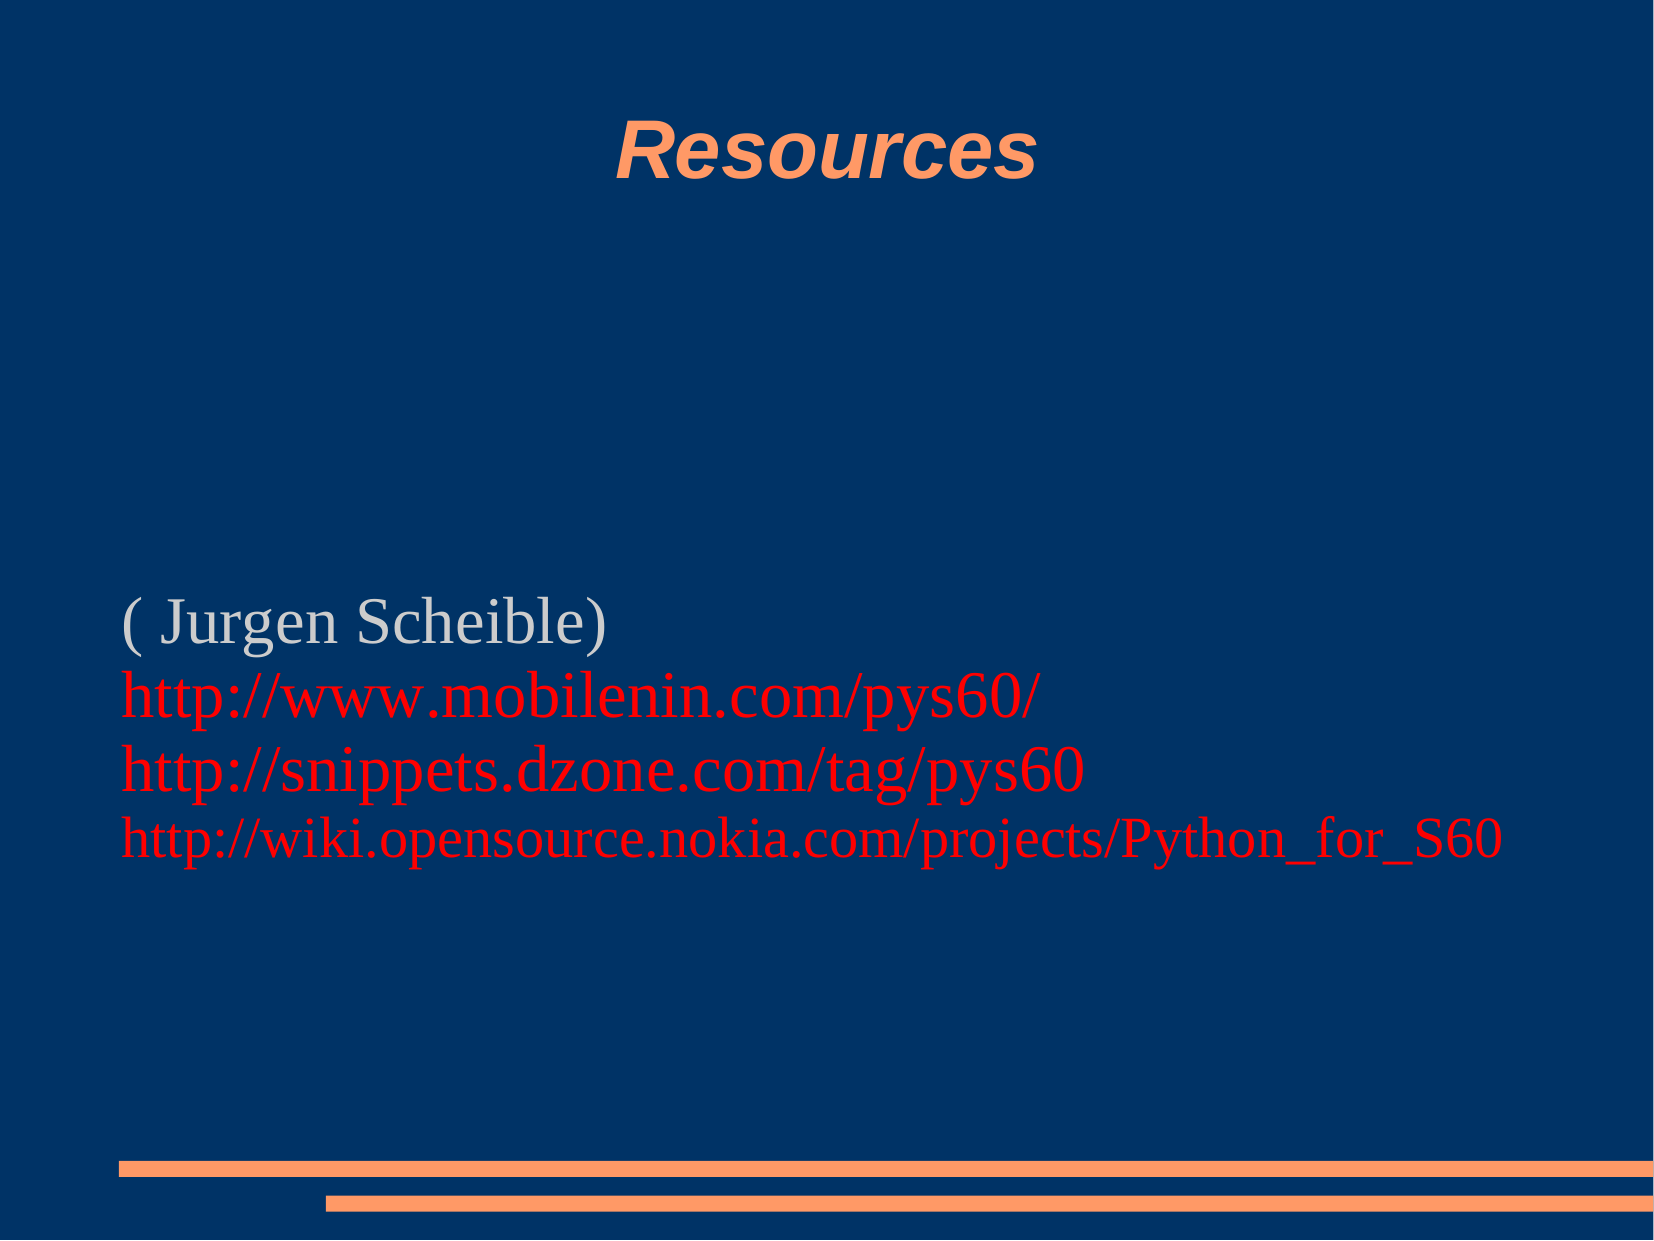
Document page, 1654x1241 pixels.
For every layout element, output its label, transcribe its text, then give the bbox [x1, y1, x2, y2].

title Resources [121, 53, 1534, 247]
subtitle ( Jurgen Scheible) http://www.mobilenin.com/pys60/ http://snippets.dzone.com/tag/pys60 http://wiki.opensource.nokia.com/projects/Python_for_S60 [121, 329, 1561, 1125]
